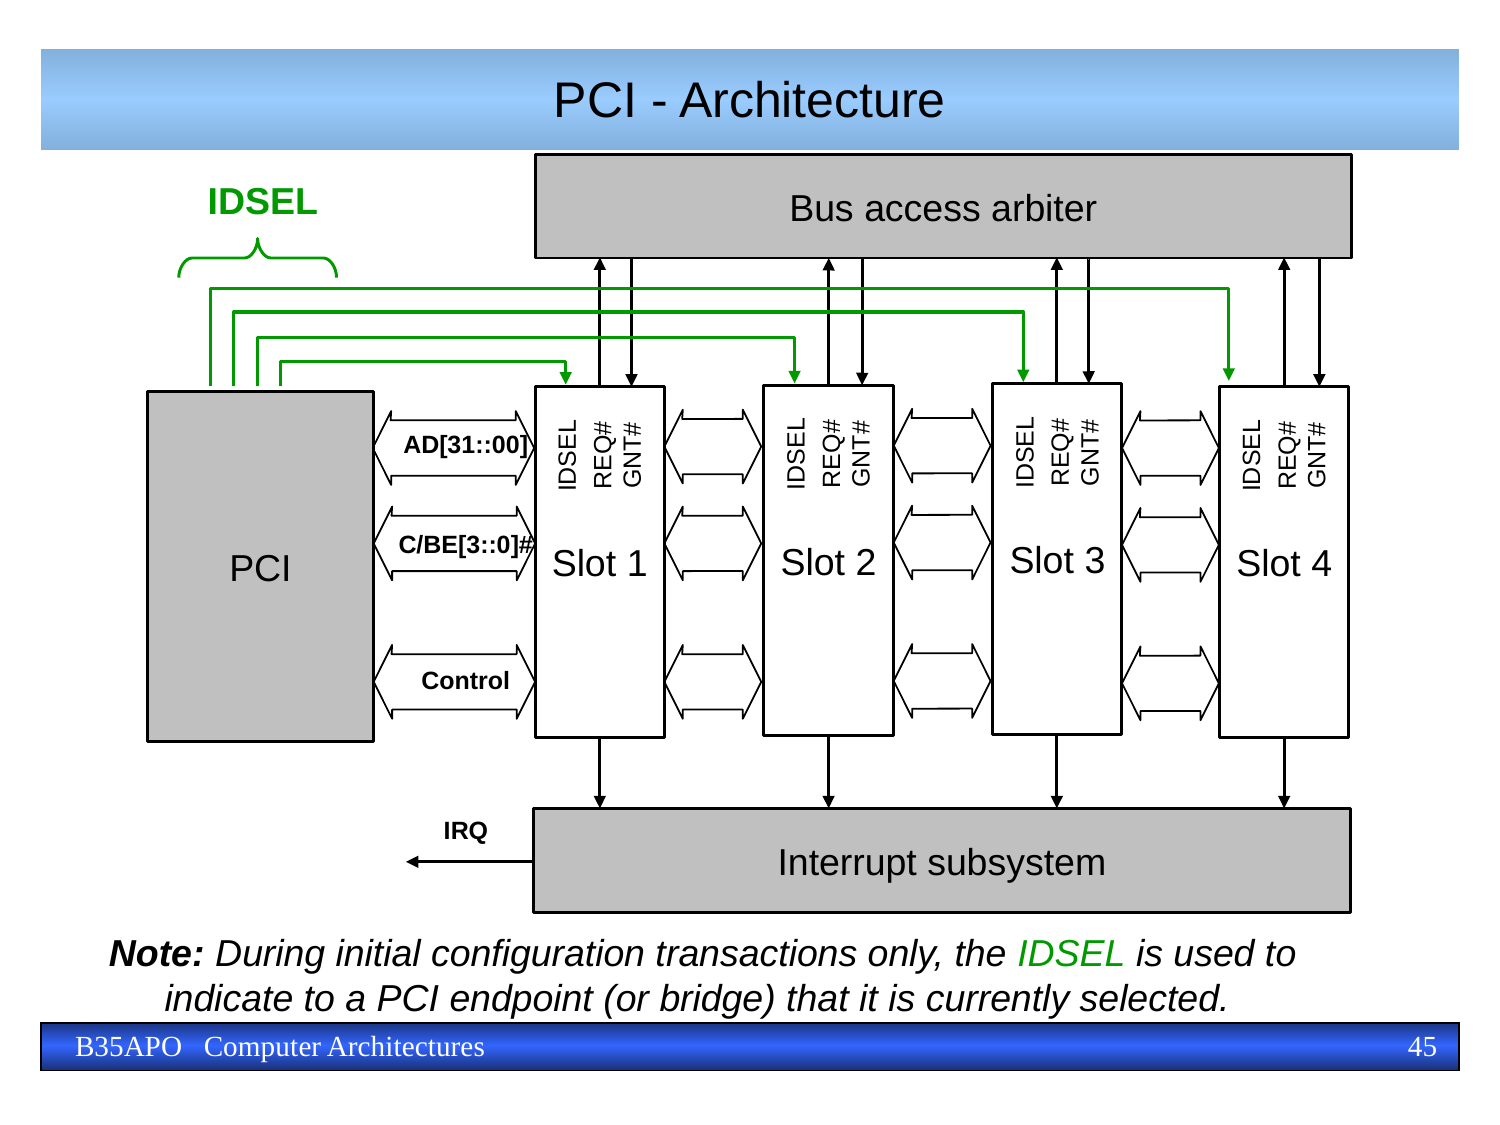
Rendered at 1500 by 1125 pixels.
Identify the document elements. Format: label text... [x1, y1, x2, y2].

text_box PCI [147, 391, 374, 742]
text_box Note: During initial configuration transactions only, the IDSEL is used to indicate to a PCI endpoint (or bridge) that it is currently selected. [41, 921, 1365, 1027]
text_box GNT# [1293, 388, 1337, 523]
text_box IDSEL [544, 388, 579, 523]
text_box Bus access arbiter [535, 154, 1352, 259]
text_box IRQ [429, 808, 596, 851]
text_box GNT# [1067, 385, 1110, 520]
text_box IDSEL [1002, 385, 1037, 520]
text_box Slot 1 [535, 386, 665, 738]
text_box IDSEL [1228, 388, 1264, 523]
text_box IDSEL [171, 168, 355, 230]
text_box C/BE[3::0]# [382, 522, 535, 566]
text_box REQ# [808, 387, 838, 521]
text_box REQ# [824, 437, 838, 449]
title PCI - Architecture [41, 49, 1459, 150]
text_box Interrupt subsystem [533, 808, 1351, 913]
text_box IDSEL [773, 387, 808, 521]
text_box REQ# [1052, 436, 1066, 448]
text_box REQ# [1279, 439, 1293, 451]
text_box AD[31::00] [382, 422, 535, 465]
text_box Slot 4 [1219, 386, 1349, 738]
text_box GNT# [609, 388, 653, 523]
text_box Slot 2 [763, 385, 894, 736]
text_box REQ# [595, 438, 609, 450]
text_box REQ# [1037, 385, 1067, 520]
text_box REQ# [579, 388, 609, 523]
text_box Slot 3 [992, 383, 1122, 735]
text_box REQ# [1264, 388, 1293, 523]
text_box GNT# [838, 387, 881, 521]
text_box Control [382, 658, 535, 702]
